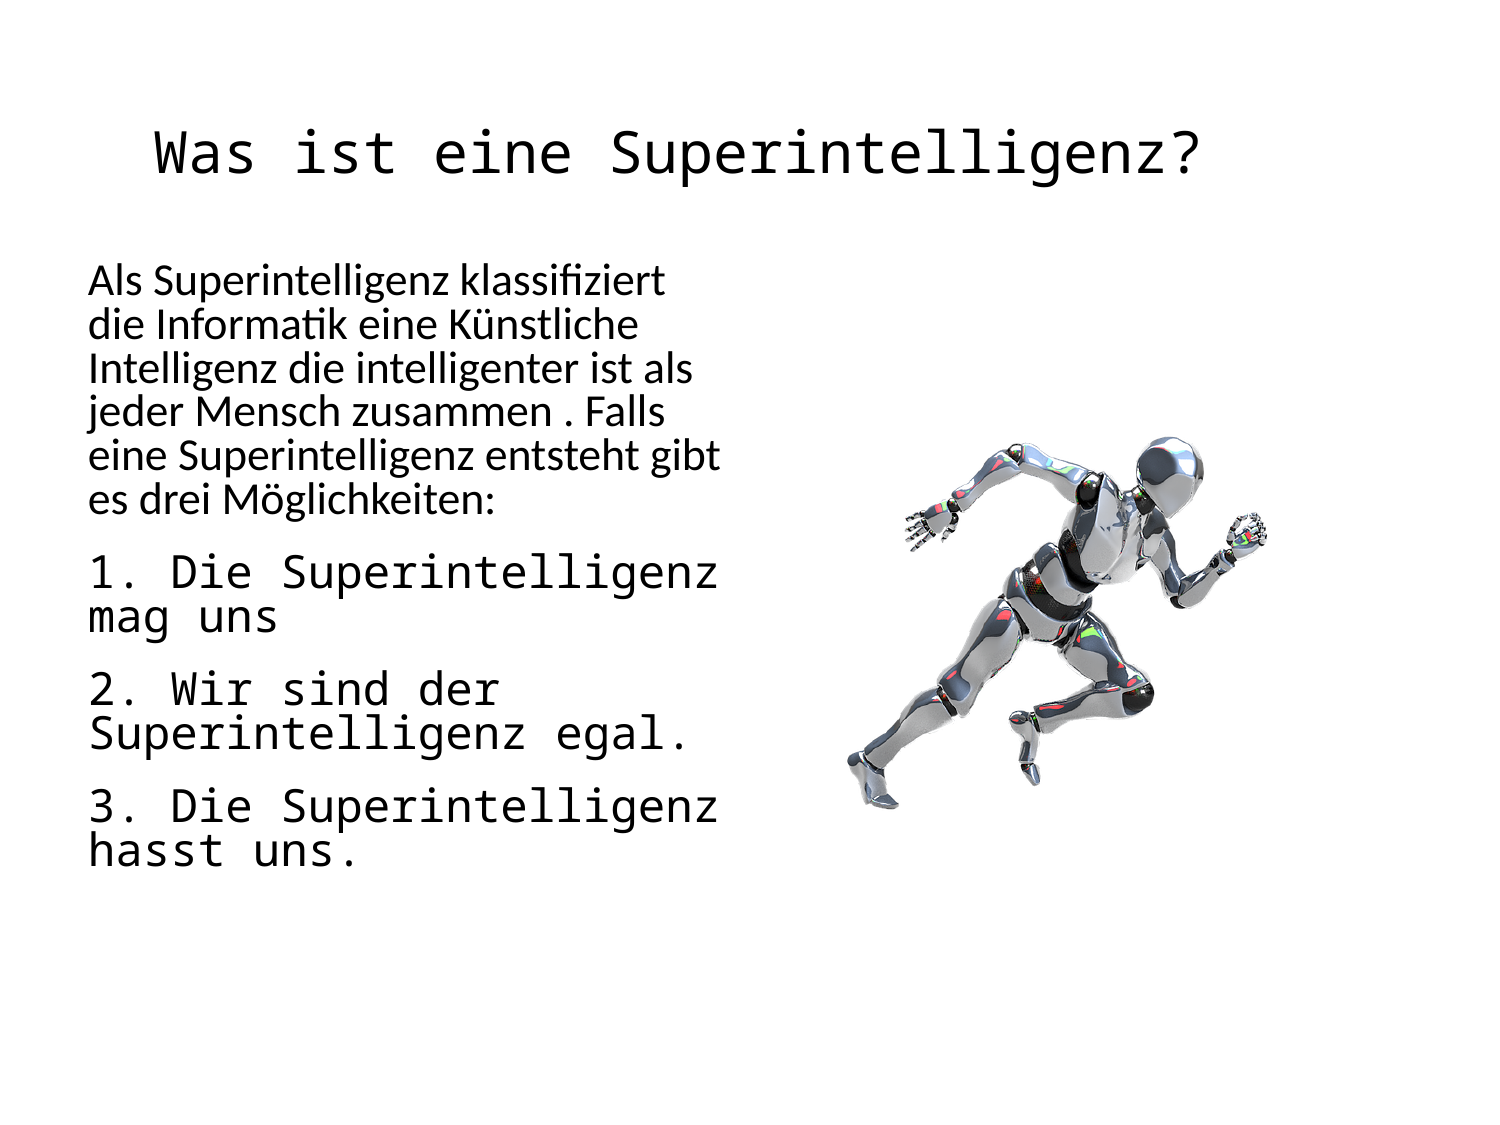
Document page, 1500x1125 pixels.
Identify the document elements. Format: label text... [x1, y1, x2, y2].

list Als Superintelligenz klassifiziert die Informatik eine Künstliche Intelligenz die intelligenter ist als jeder Mensch zusammen . Falls eine Superintelligenz entsteht gibt es drei Möglichkeiten: 1. Die Superintelligenz mag uns 2. Wir sind der Superintelligenz egal. 3. Die Superintelligenz hasst uns. [87, 260, 484, 916]
title Was ist eine Superintelligenz? [153, 59, 1382, 242]
picture [484, 236, 1500, 982]
